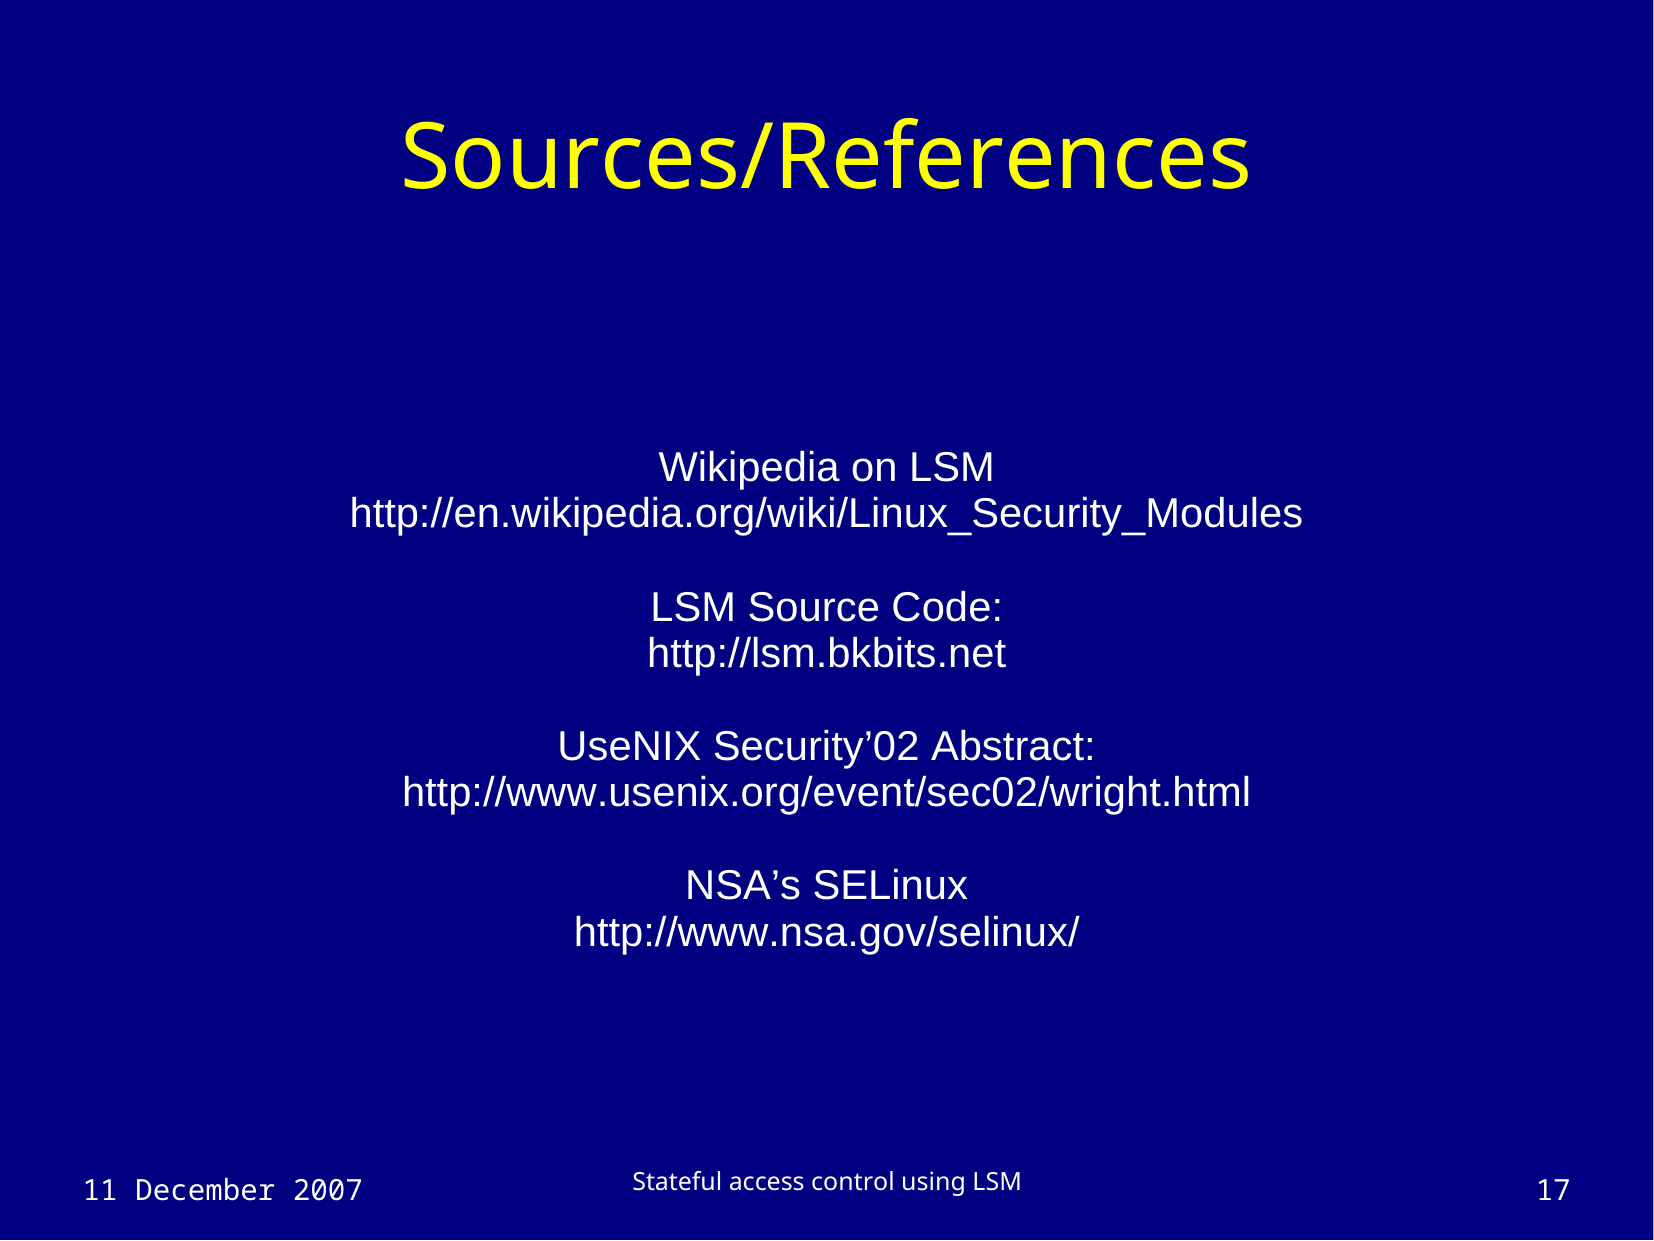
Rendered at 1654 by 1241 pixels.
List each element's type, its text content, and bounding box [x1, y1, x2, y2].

subtitle Wikipedia on LSM http://en.wikipedia.org/wiki/Linux_Security_Modules LSM Source Code: http://lsm.bkbits.net UseNIX Security’02 Abstract: http://www.usenix.org/event/sec02/wright.html NSA’s SELinux http://www.nsa.gov/selinux/ [82, 297, 1571, 1102]
title Sources/References [82, 56, 1571, 250]
